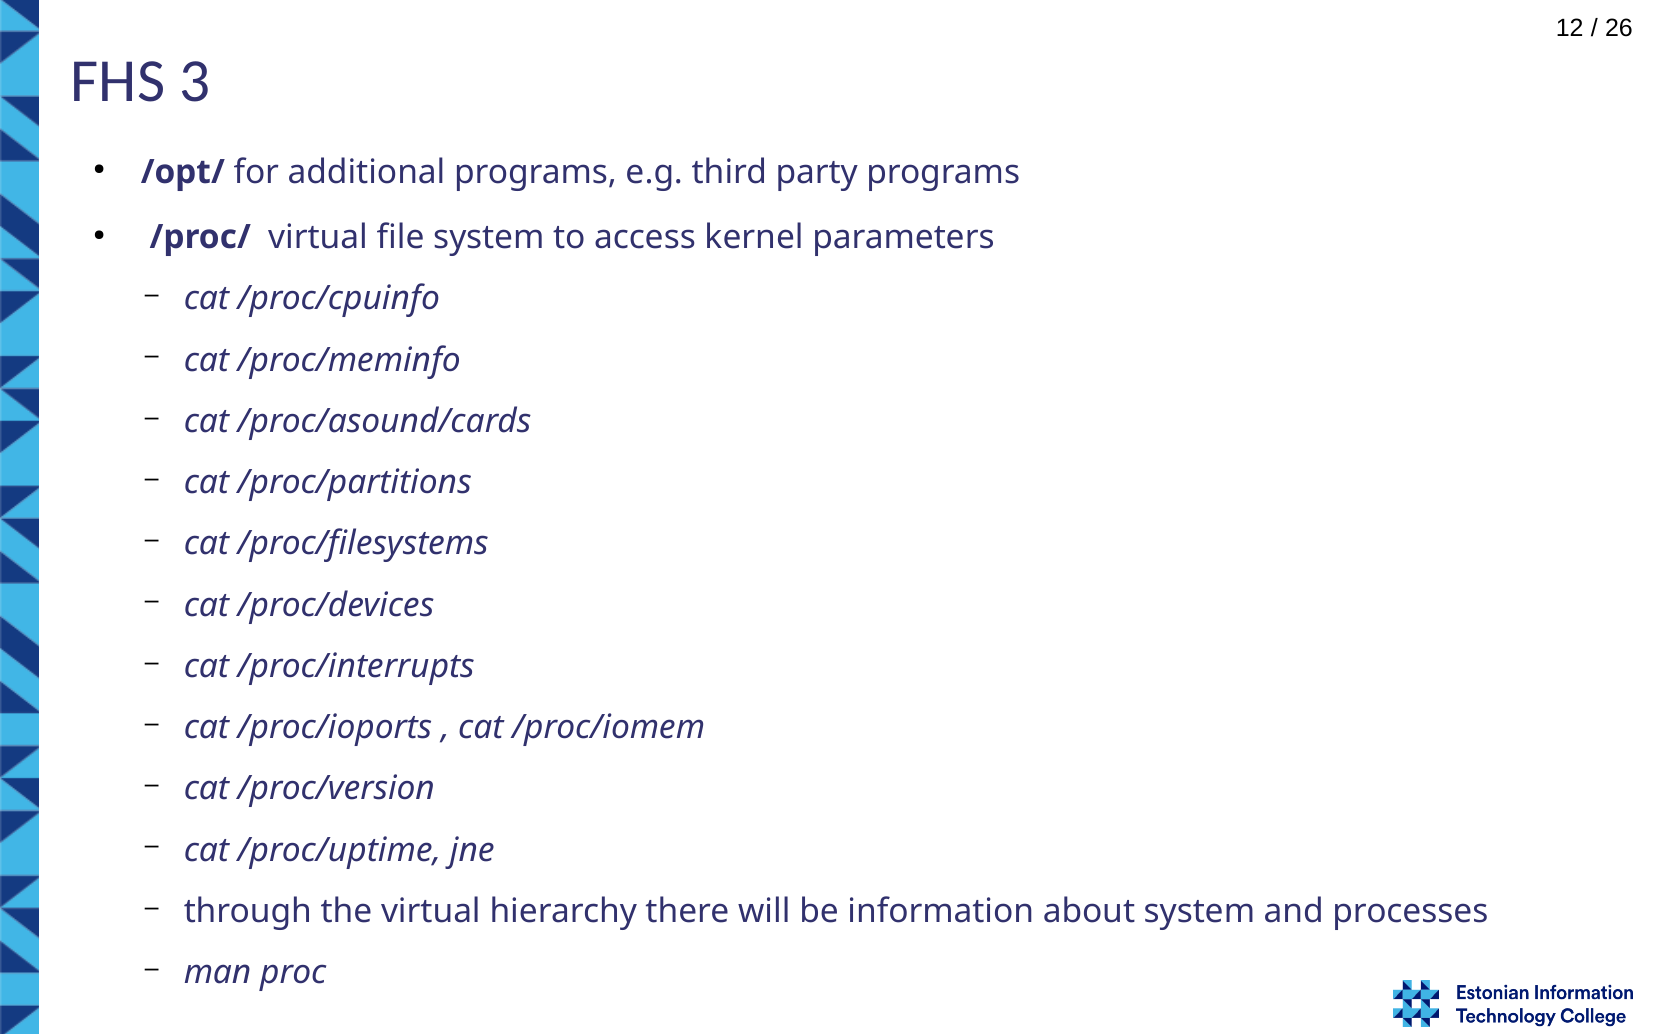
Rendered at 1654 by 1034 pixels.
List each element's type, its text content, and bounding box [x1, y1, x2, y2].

list /opt/ for additional programs, e.g. third party programs /proc/ virtual file system to access kernel parameters cat /proc/cpuinfo cat /proc/meminfo cat /proc/asound/cards cat /proc/partitions cat /proc/filesystems cat /proc/devices cat /proc/interrupts cat /proc/ioports , cat /proc/iomem cat /proc/version cat /proc/uptime, jne through the virtual hierarchy there will be information about system and processes man proc [80, 147, 1536, 1004]
picture [1393, 980, 1633, 1027]
title FHS 3 [70, 41, 1630, 130]
